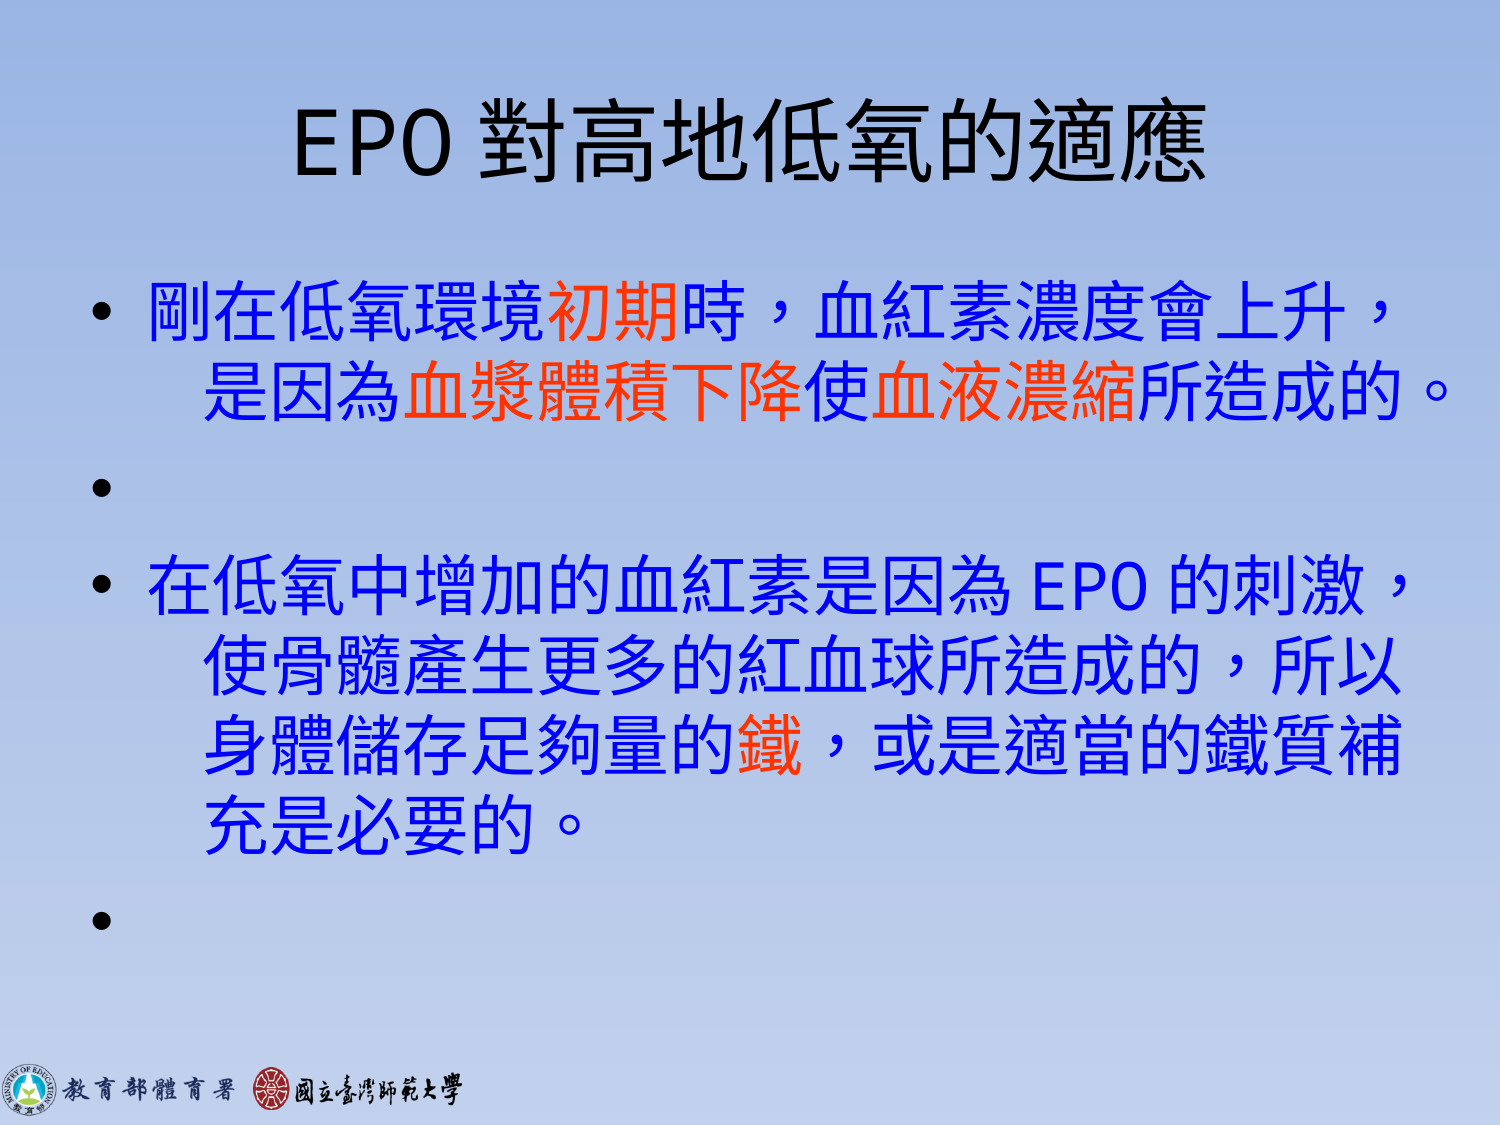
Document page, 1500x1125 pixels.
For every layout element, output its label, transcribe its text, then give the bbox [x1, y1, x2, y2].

title EPO對高地低氧的適應 [75, 45, 1426, 233]
list 剛在低氧環境初期時，血紅素濃度會上升，是因為血漿體積下降使血液濃縮所造成的。 在低氧中增加的血紅素是因為EPO的刺激，使骨髓產生更多的紅血球所造成的，所以身體儲存足夠量的鐵，或是適當的鐵質補充是必要的。 [75, 262, 1426, 1005]
